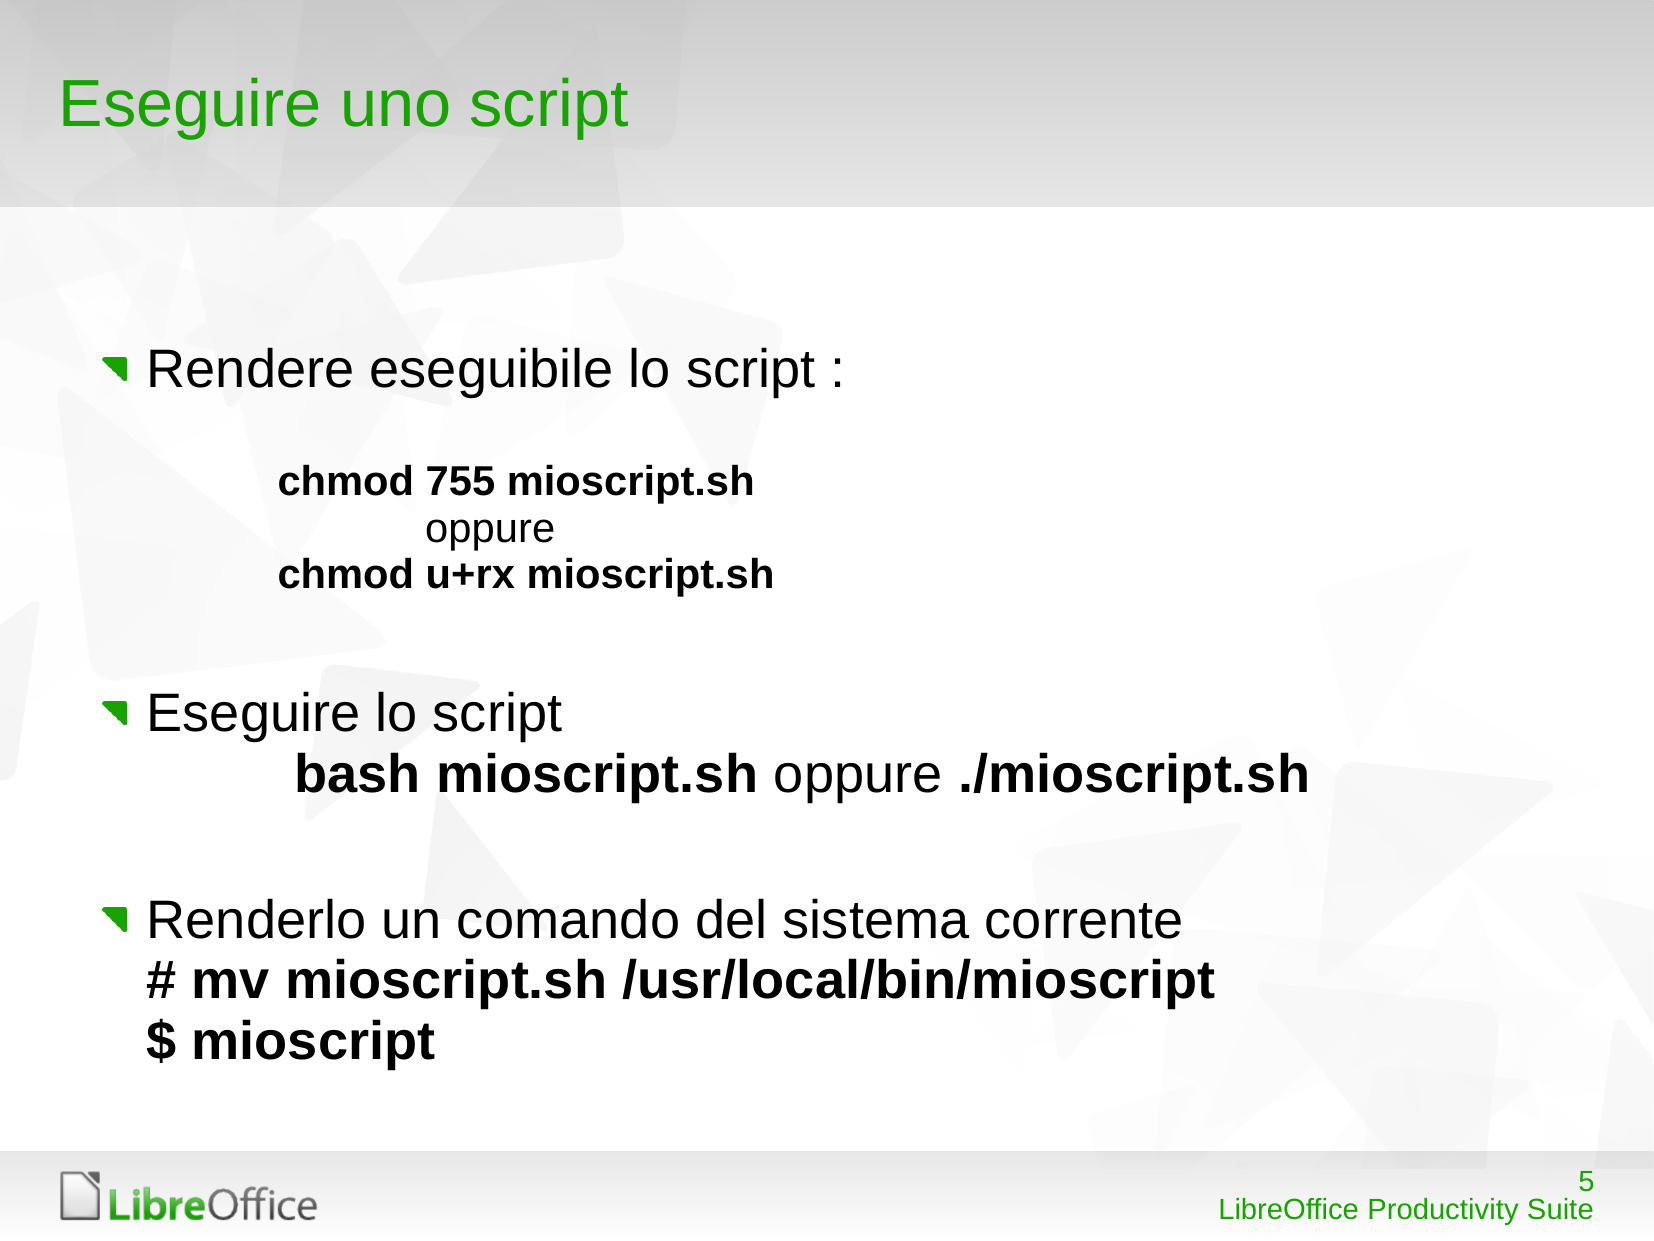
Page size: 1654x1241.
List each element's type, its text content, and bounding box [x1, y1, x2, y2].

picture [41, 1152, 337, 1240]
picture [915, 548, 1654, 1169]
title Eseguire uno script [59, 29, 1595, 178]
list Rendere eseguibile lo script : chmod 755 mioscript.sh oppure chmod u+rx mioscript.sh Eseguire lo script bash mioscript.sh oppure ./mioscript.sh Renderlo un comando del sistema corrente # mv mioscript.sh /usr/local/bin/mioscript $ mioscript [59, 265, 1595, 1144]
picture [0, 0, 783, 931]
